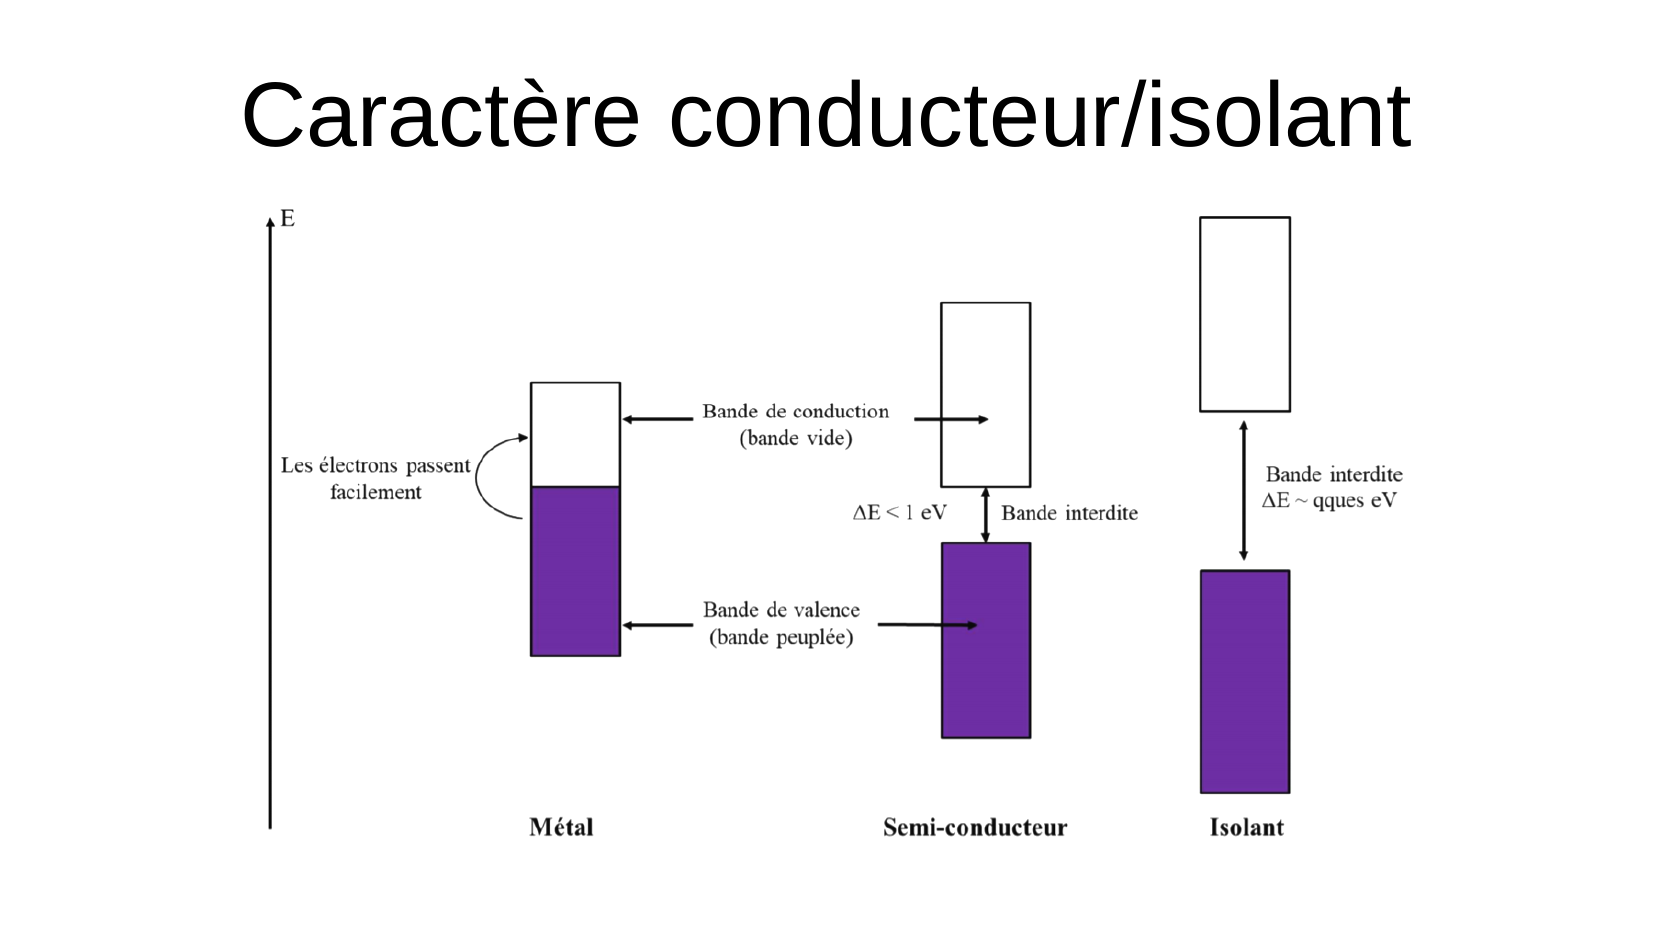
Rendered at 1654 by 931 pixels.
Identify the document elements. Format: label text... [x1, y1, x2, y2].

picture [224, 200, 1460, 873]
title Caractère conducteur/isolant [82, 37, 1571, 193]
